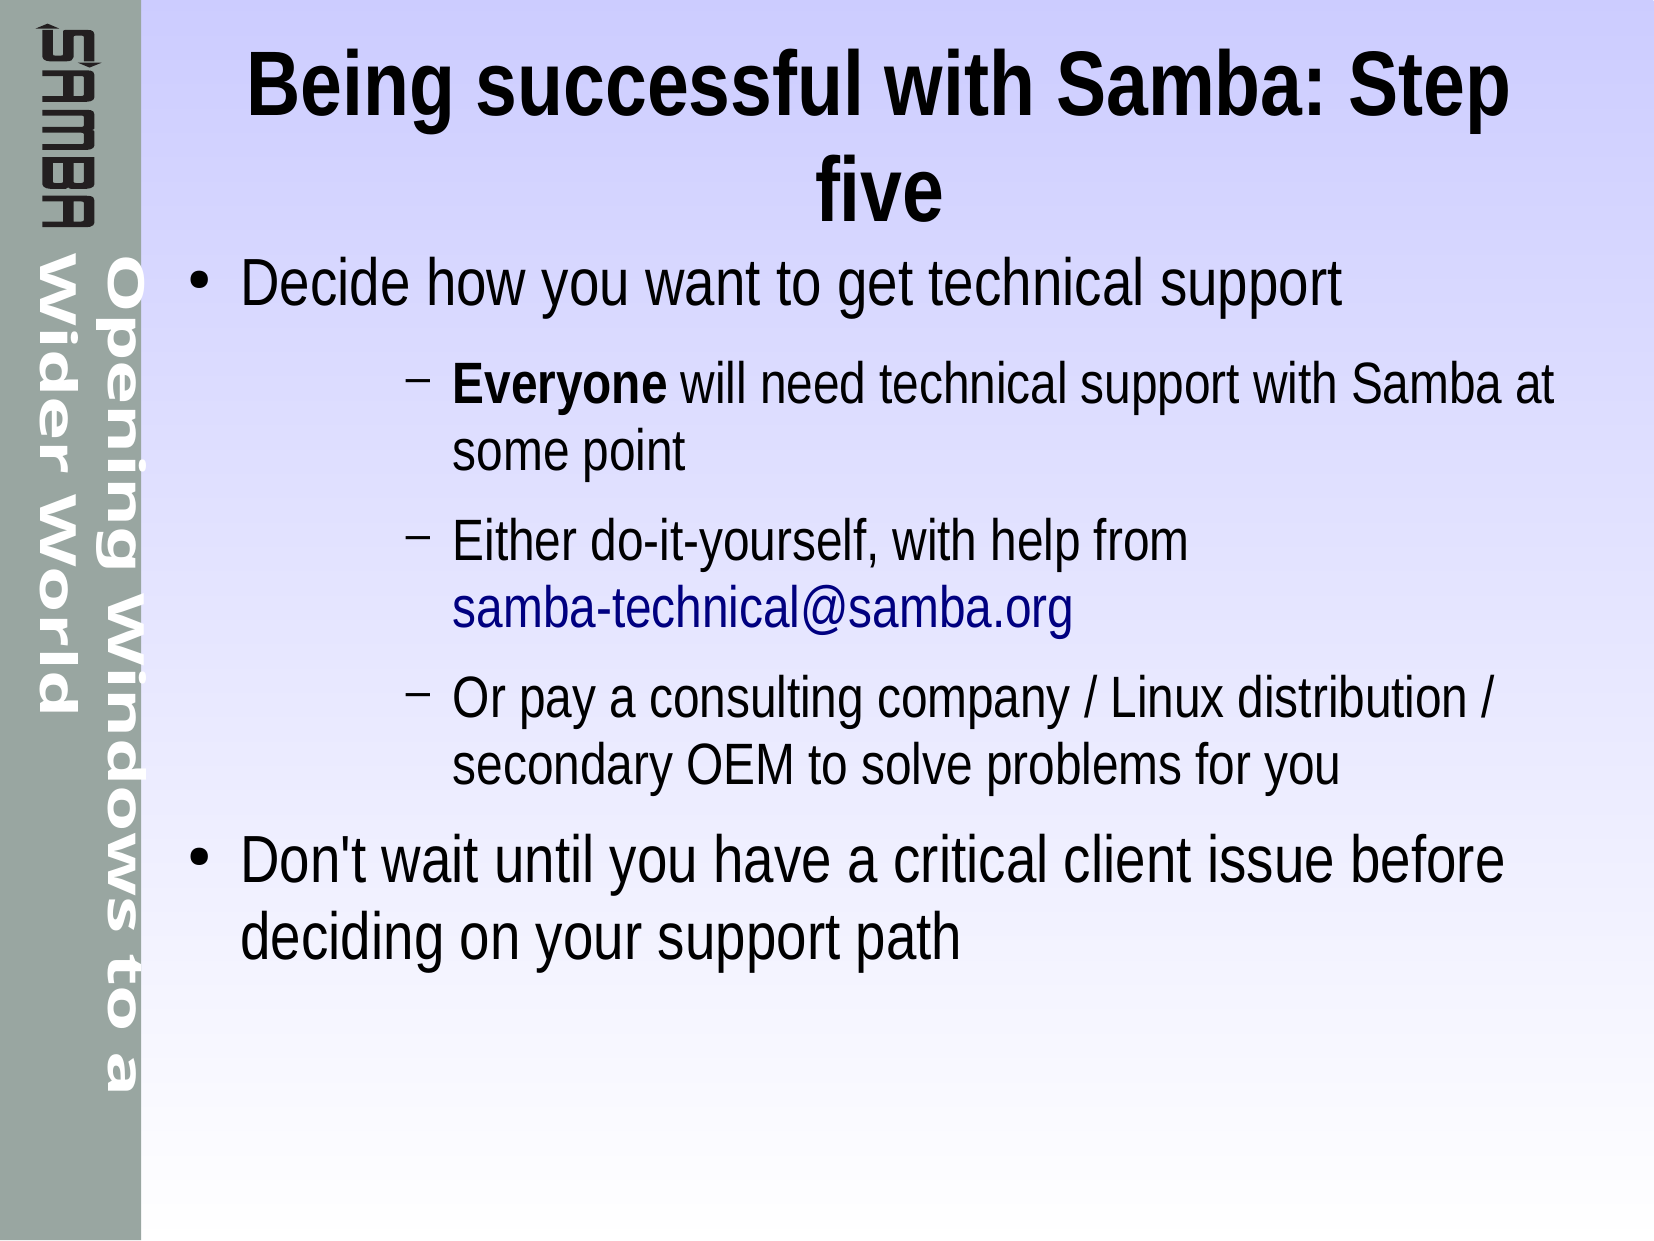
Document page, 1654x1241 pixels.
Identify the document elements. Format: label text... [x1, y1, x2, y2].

list Decide how you want to get technical support Everyone will need technical support with Samba at some point Either do-it-yourself, with help from samba-technical@samba.org Or pay a consulting company / Linux distribution / secondary OEM to solve problems for you Don't wait until you have a critical client issue before deciding on your support path [169, 242, 1582, 1151]
title Being successful with Samba: Step five [173, 31, 1586, 240]
